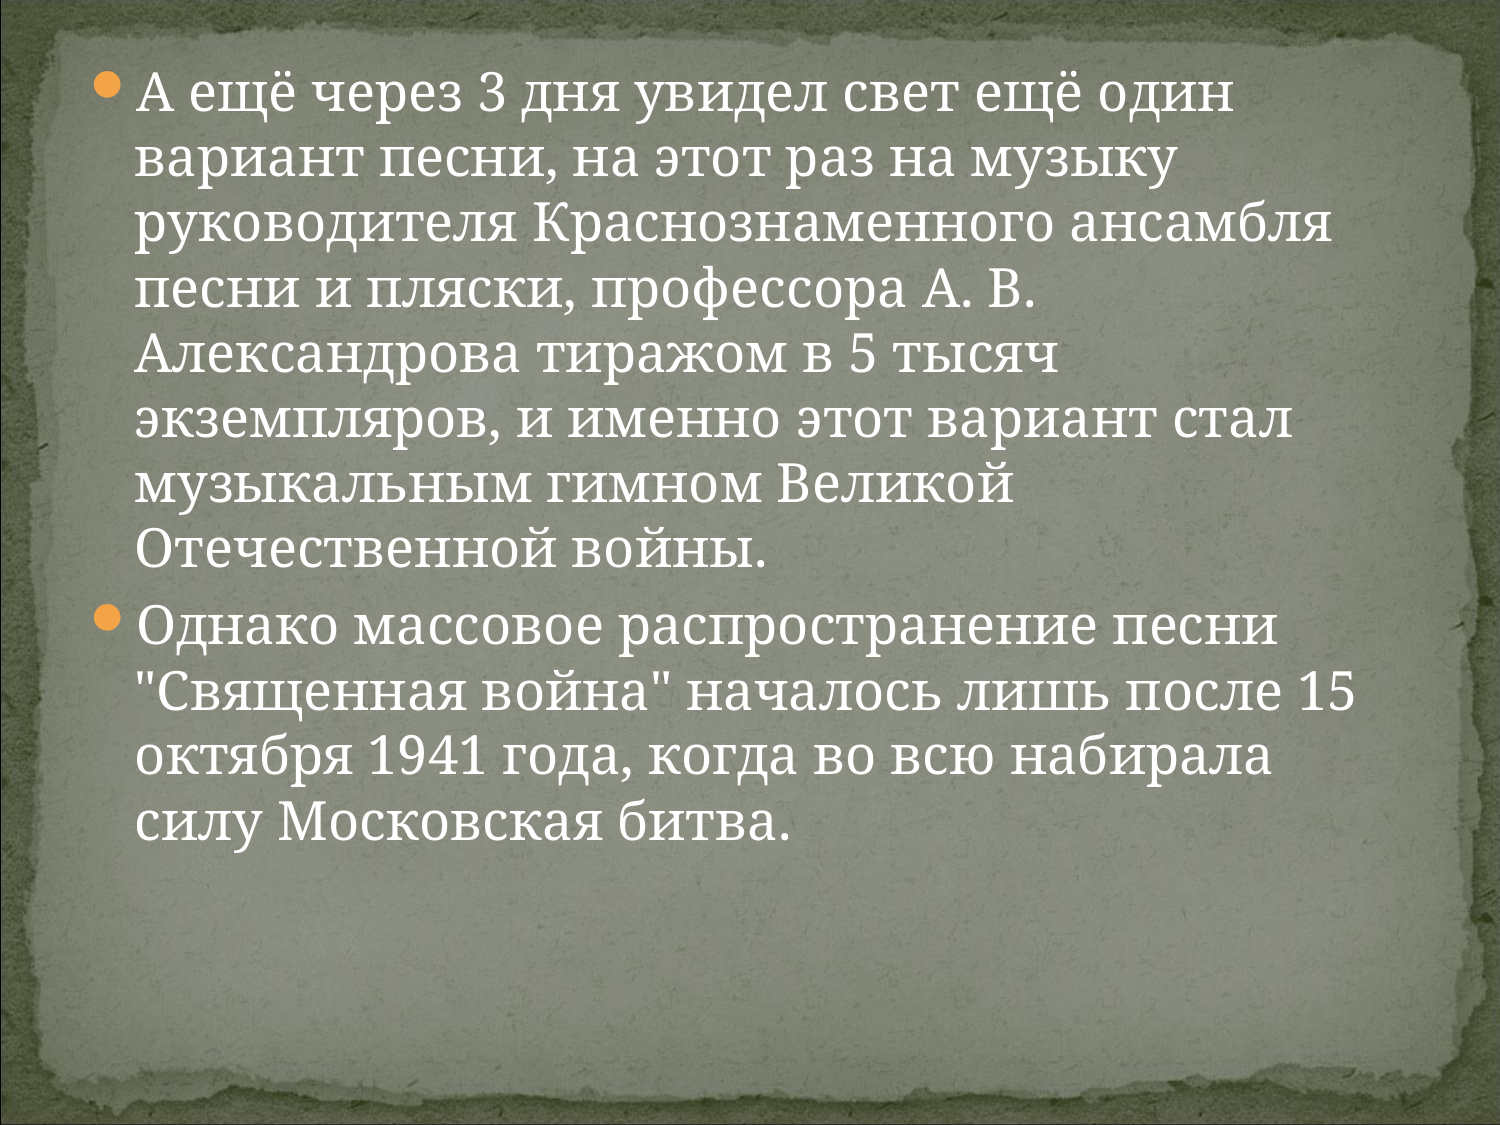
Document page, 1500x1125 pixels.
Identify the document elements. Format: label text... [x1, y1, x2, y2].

list А ещё через 3 дня увидел свет ещё один вариант песни, на этот раз на музыку руководителя Краснознаменного ансамбля песни и пляски, профессора А. В. Александрова тиражом в 5 тысяч экземпляров, и именно этот вариант стал музыкальным гимном Великой Отечественной войны. Однако массовое распространение песни "Священная война" началось лишь после 15 октября 1941 года, когда во всю набирала силу Московская битва. [75, 225, 1426, 1001]
picture [0, 0, 1500, 1125]
title [75, 24, 1426, 225]
